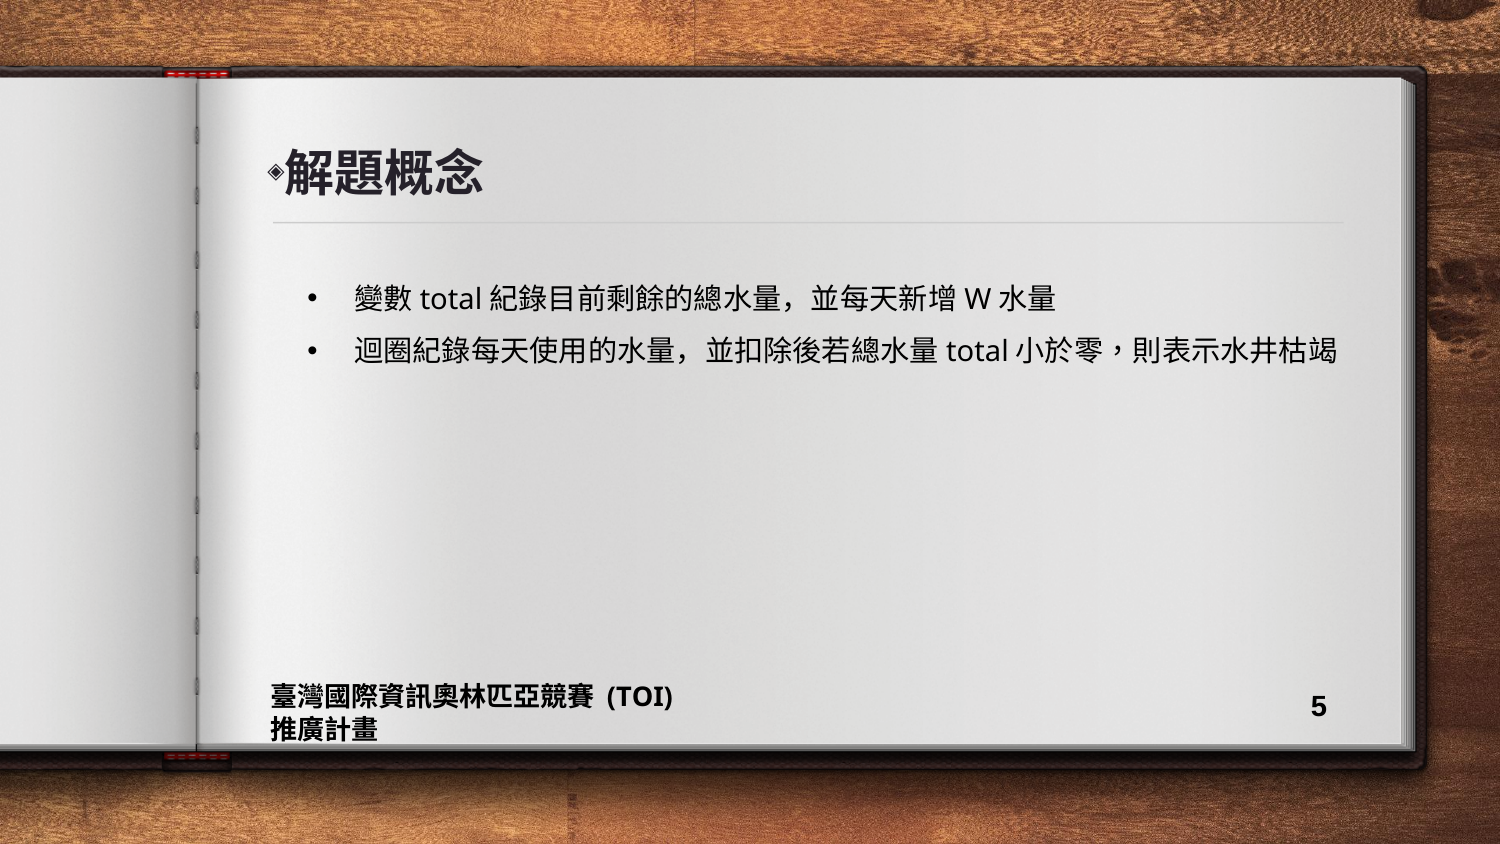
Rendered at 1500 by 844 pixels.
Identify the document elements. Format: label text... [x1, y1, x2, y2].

text_box 變數total紀錄目前剩餘的總水量，並每天新增W水量 迴圈紀錄每天使用的水量，並扣除後若總水量total小於零，則表示水井枯竭 [292, 255, 1365, 448]
text_box [1295, 672, 1386, 737]
text_box 解題概念 [252, 126, 746, 216]
